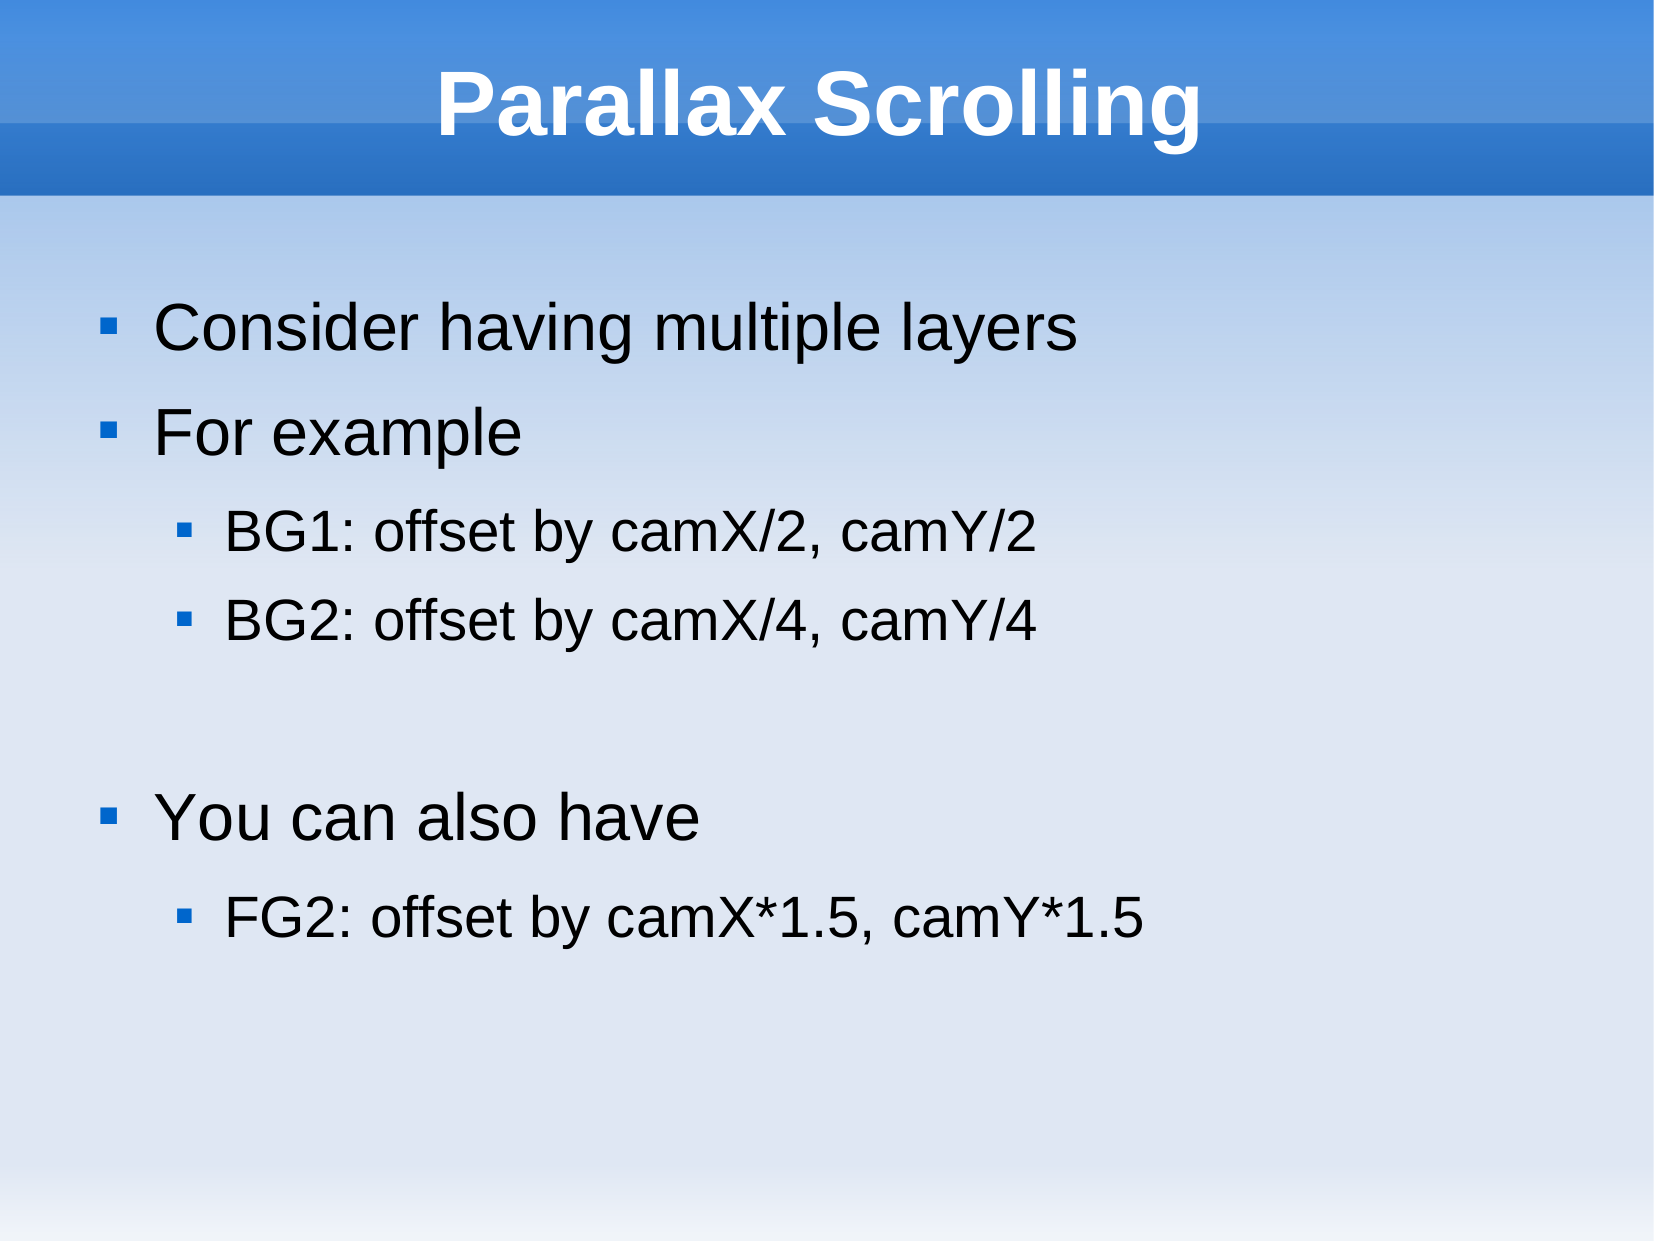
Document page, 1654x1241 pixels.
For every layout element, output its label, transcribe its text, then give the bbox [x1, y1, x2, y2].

title Parallax Scrolling [76, 0, 1565, 208]
list Consider having multiple layers For example BG1: offset by camX/2, camY/2 BG2: offset by camX/4, camY/4 You can also have FG2: offset by camX*1.5, camY*1.5 [82, 290, 1571, 1109]
picture [0, 0, 1654, 1241]
